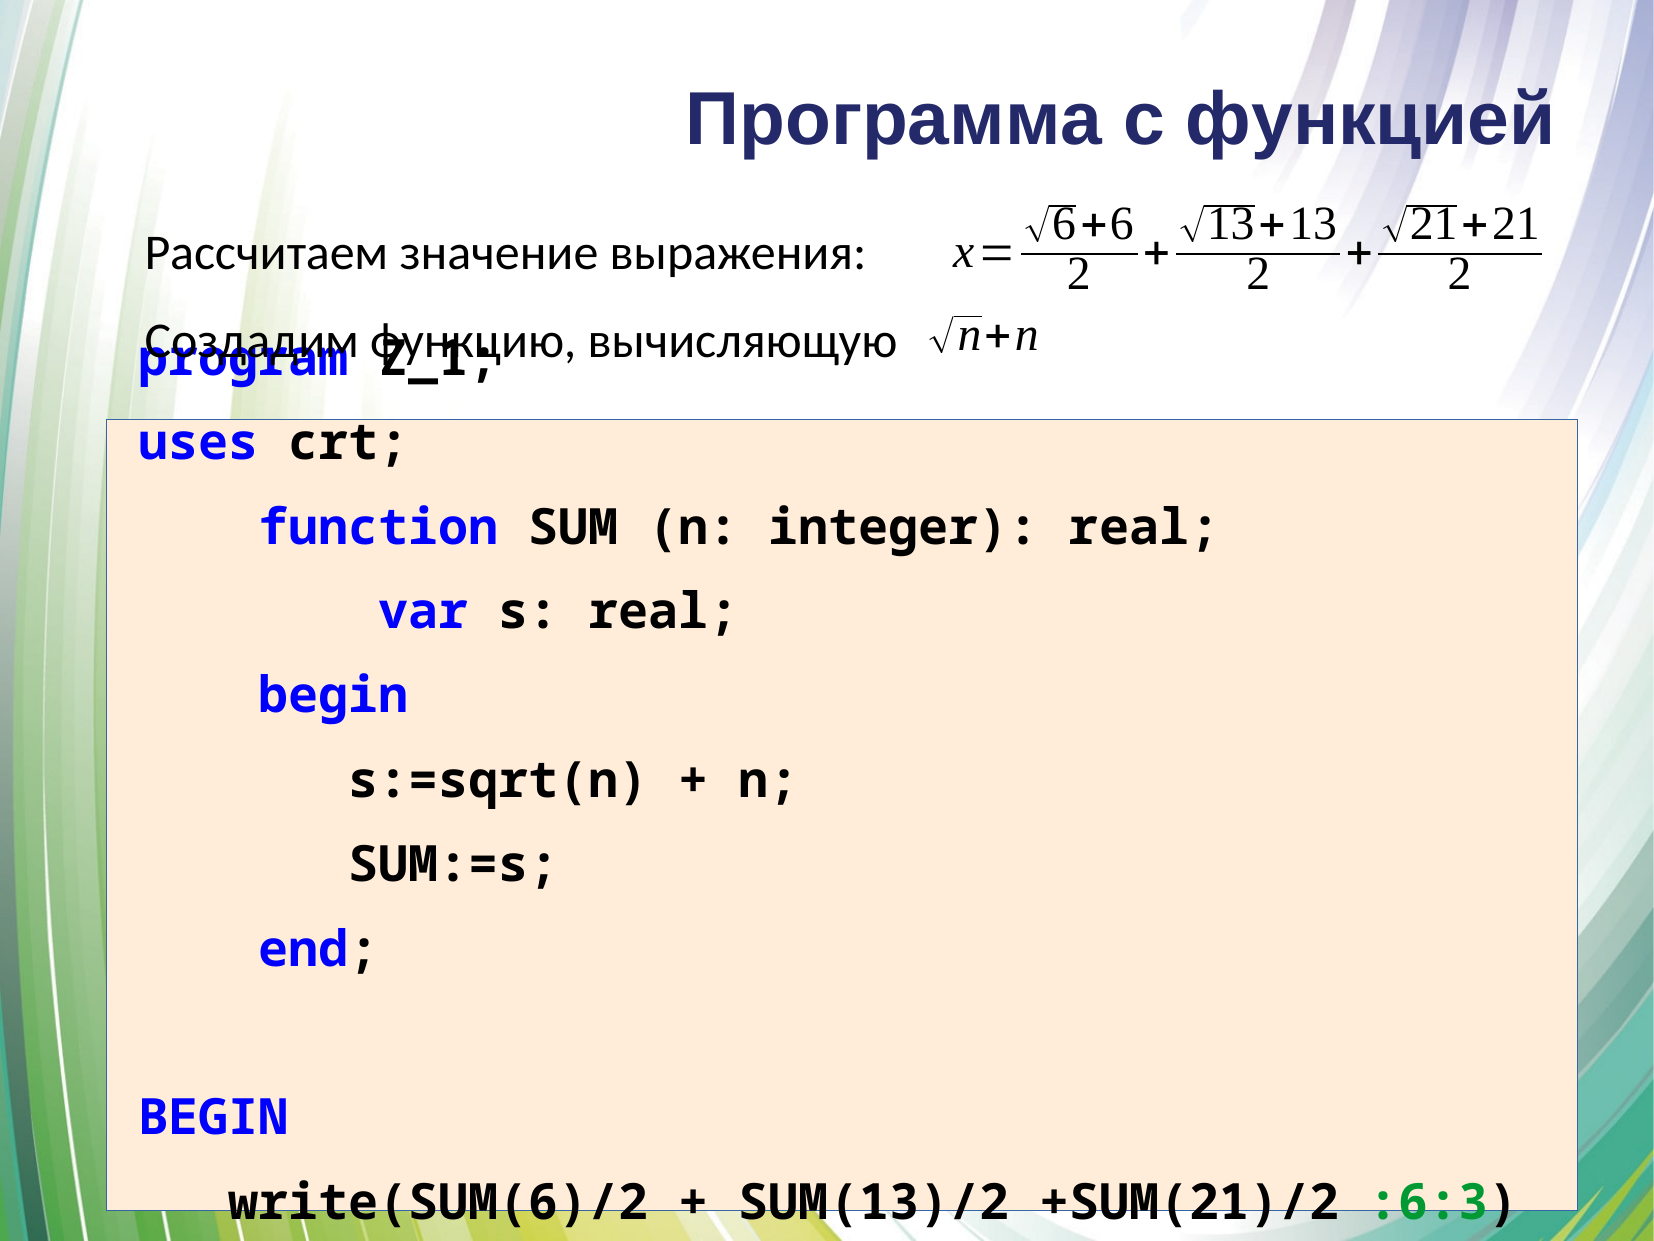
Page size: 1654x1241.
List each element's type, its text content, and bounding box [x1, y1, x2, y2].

text_box program Z_1; uses crt; function SUM (n: integer): real; var s: real; begin s:=sqrt(n) + n; SUM:=s; end; BEGIN write(SUM(6)/2 + SUM(13)/2 +SUM(21)/2 :6:3) END. [106, 419, 1578, 1211]
picture [0, 0, 1654, 1241]
chart [944, 203, 1551, 301]
chart [921, 313, 1046, 361]
text_box Программа с функцией [110, 34, 1571, 204]
text_box Рассчитаем значение выражения: [129, 224, 898, 313]
text_box Создадим функцию, вычисляющую [129, 313, 1087, 428]
